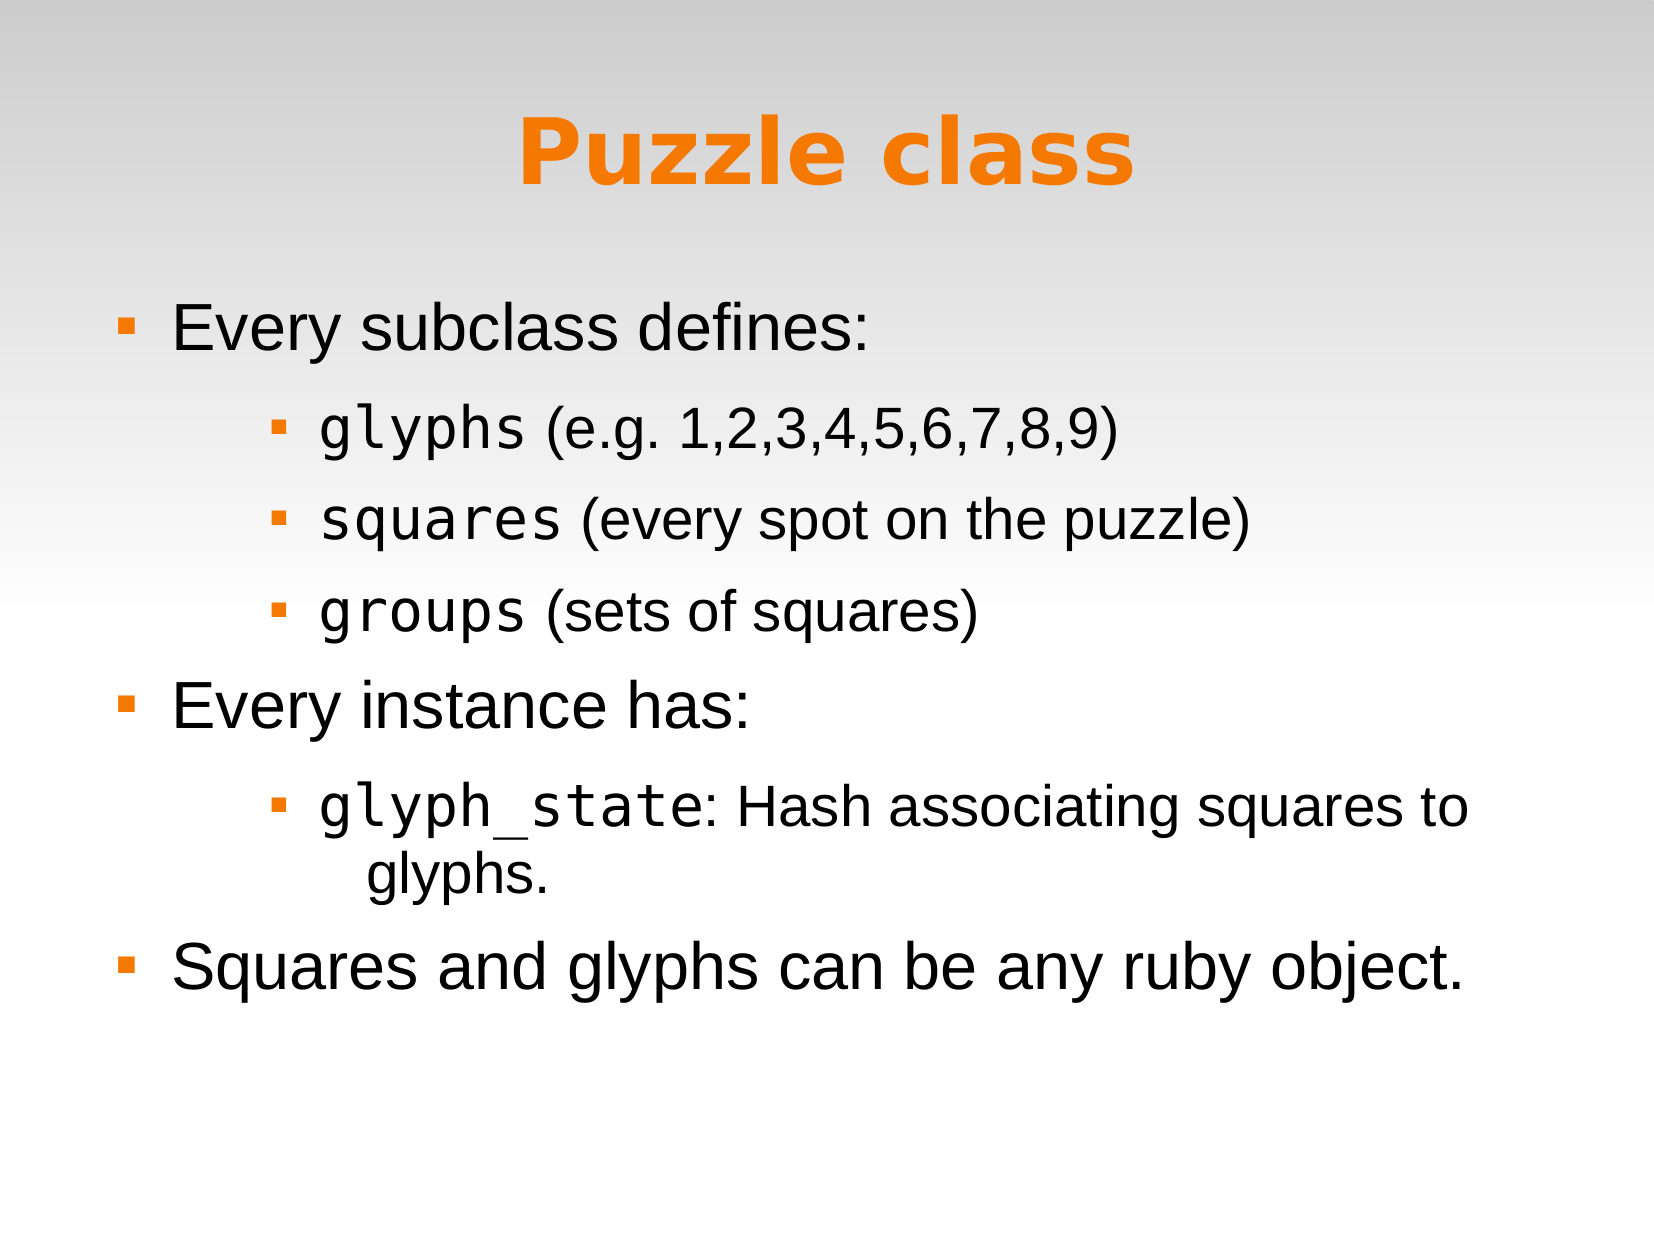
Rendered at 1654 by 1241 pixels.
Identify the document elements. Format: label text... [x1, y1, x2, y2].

list Every subclass defines: glyphs (e.g. 1,2,3,4,5,6,7,8,9) squares (every spot on the puzzle) groups (sets of squares) Every instance has: glyph_state: Hash associating squares to glyphs. Squares and glyphs can be any ruby object. [82, 290, 1571, 1109]
title Puzzle class [82, 56, 1571, 250]
